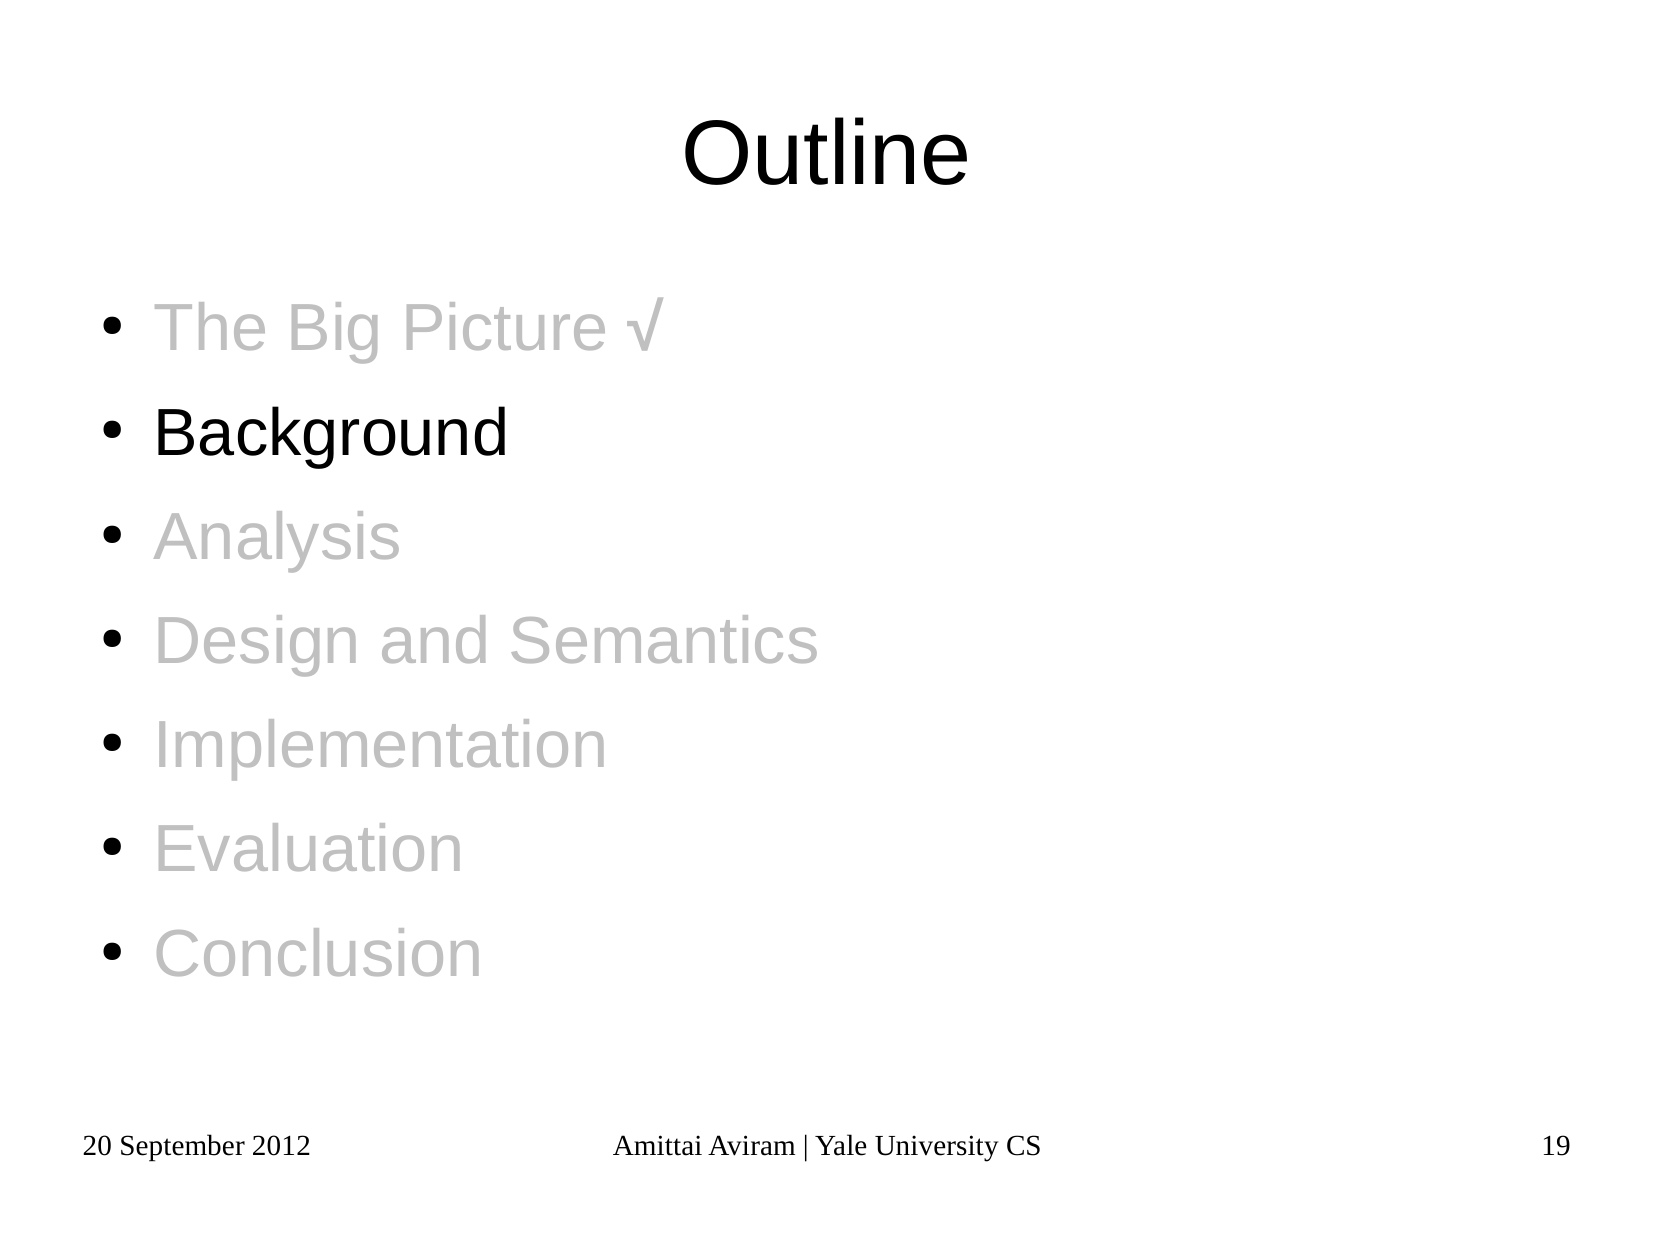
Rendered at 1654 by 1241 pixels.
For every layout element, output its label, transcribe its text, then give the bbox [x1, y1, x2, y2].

title Outline [82, 49, 1571, 257]
list The Big Picture √ Background Analysis Design and Semantics Implementation Evaluation Conclusion [82, 290, 1571, 1109]
